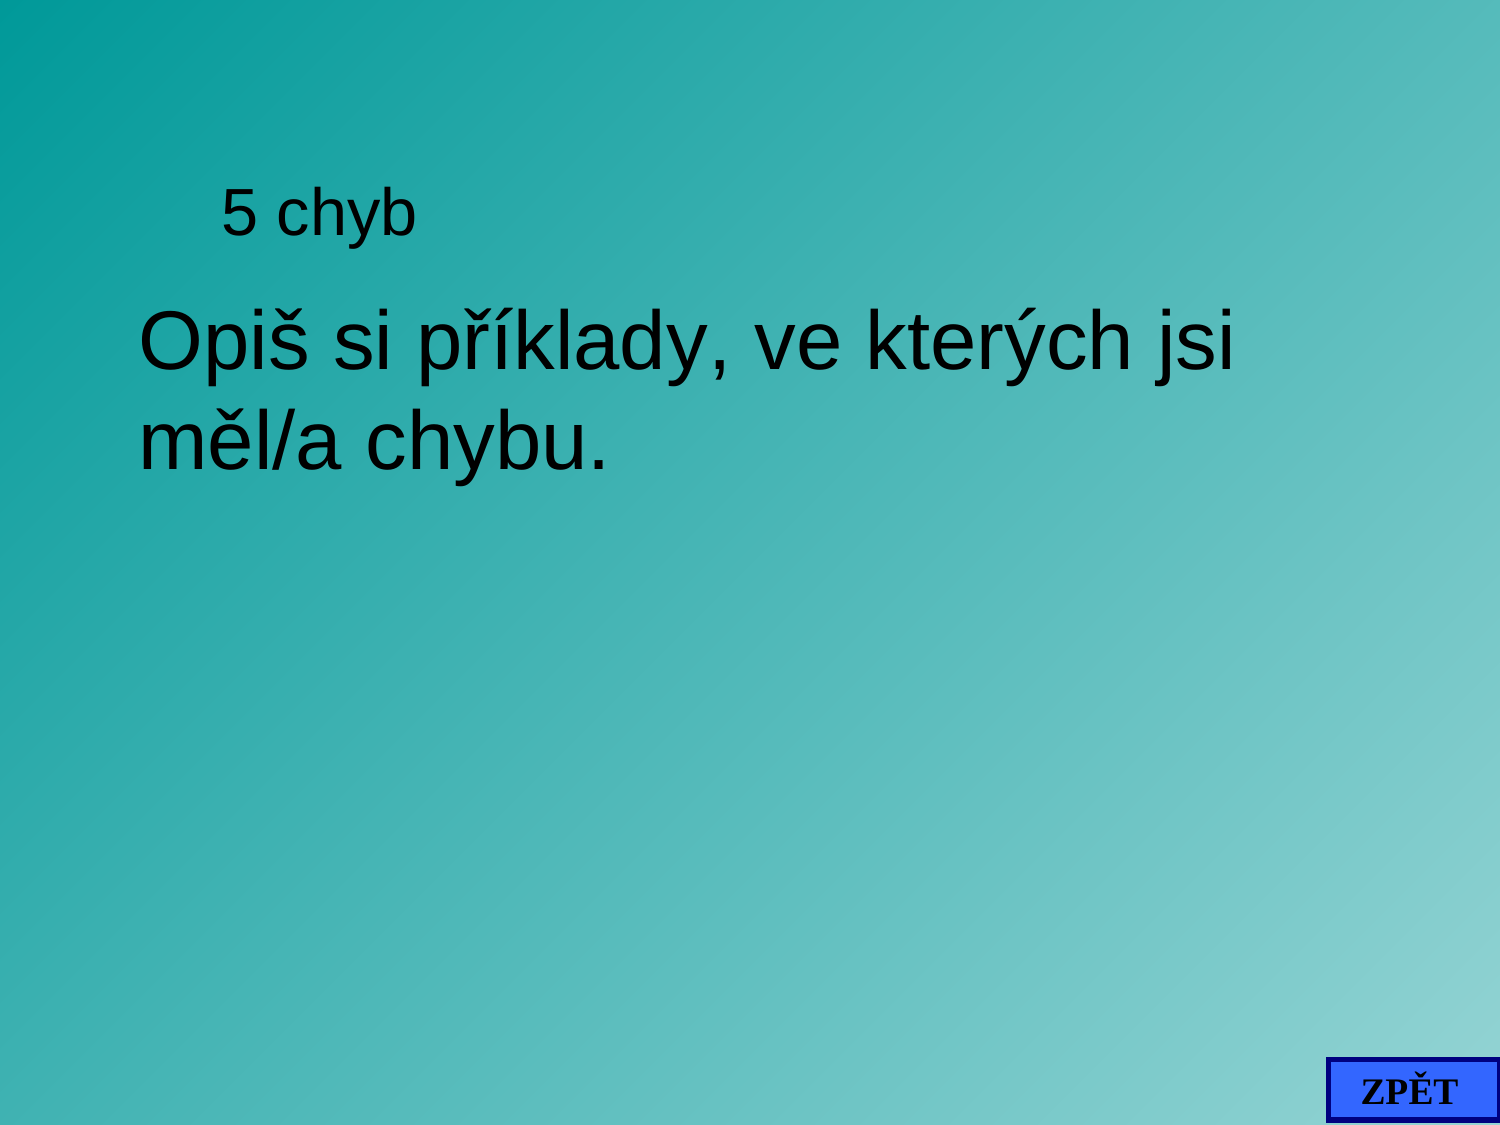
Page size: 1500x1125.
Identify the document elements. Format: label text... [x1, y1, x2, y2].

text_box ZPĚT [1328, 1059, 1500, 1121]
text_box 5 chyb [206, 160, 1317, 257]
text_box Opiš si příklady, ve kterých jsi měl/a chybu. [123, 278, 1400, 495]
